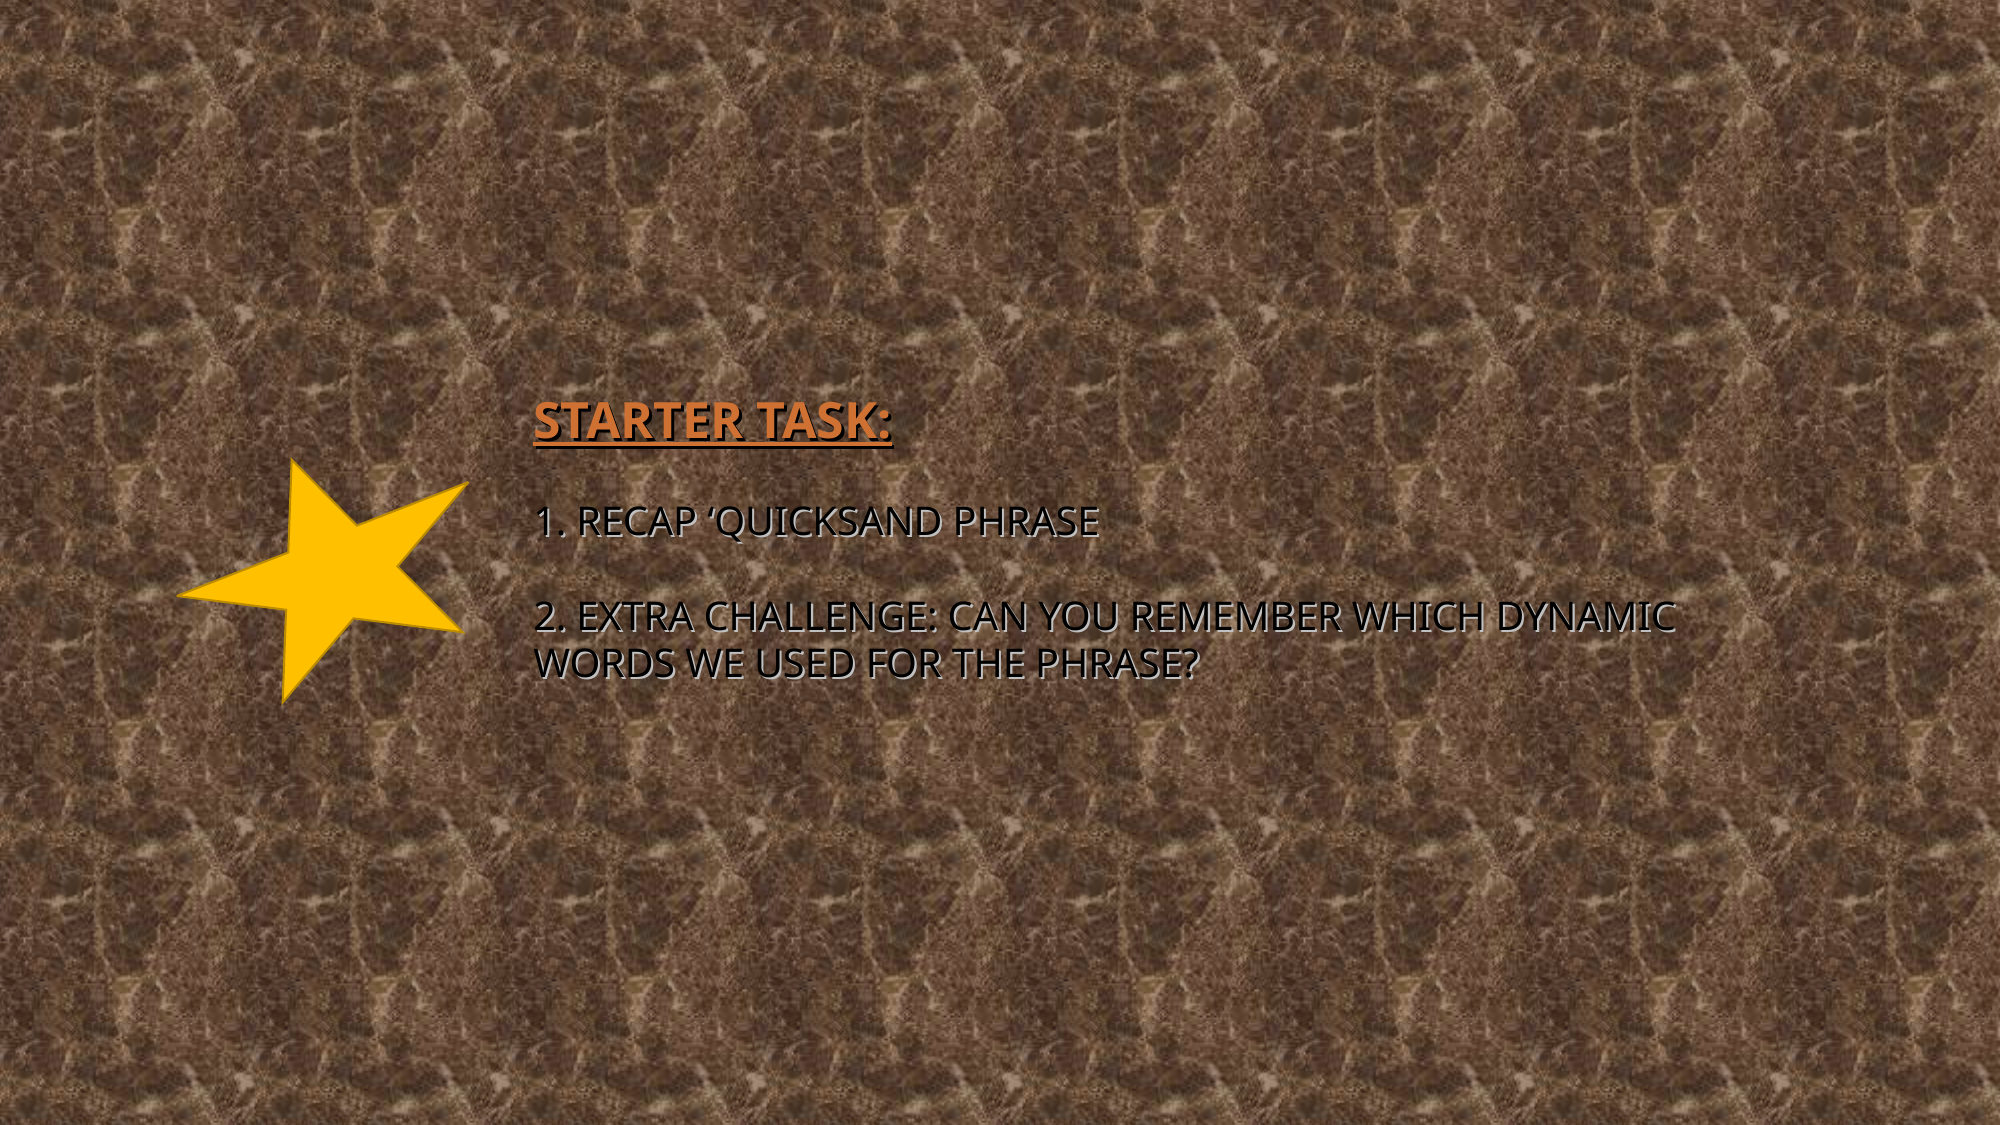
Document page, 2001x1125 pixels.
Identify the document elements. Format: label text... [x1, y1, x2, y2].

text_box [176, 459, 469, 703]
title STARTER TASK: 1. RECAP ‘QUICKSAND PHRASE 2. extra challenge: Can you remember which dynamic words we used for the phrase? [518, 339, 1834, 788]
